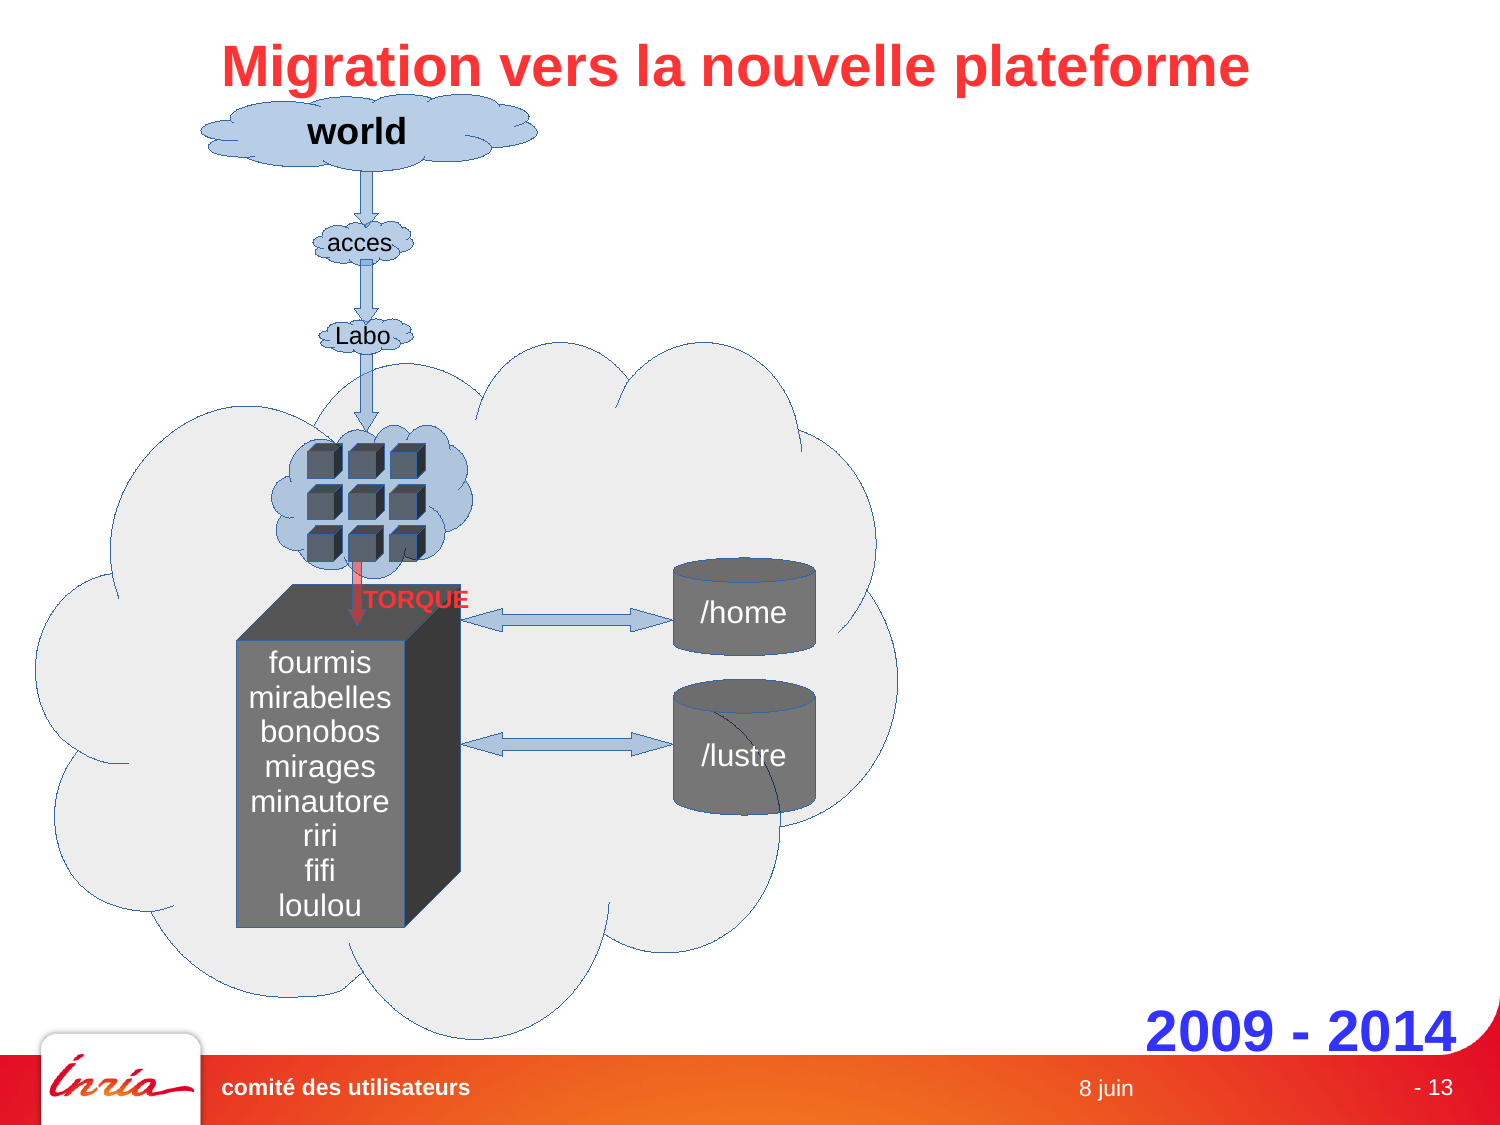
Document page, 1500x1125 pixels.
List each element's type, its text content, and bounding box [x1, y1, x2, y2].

text_box Labo [318, 318, 414, 355]
text_box [354, 171, 379, 228]
text_box [35, 342, 898, 1040]
picture [0, 947, 1500, 1125]
table_header What to do ? [236, 584, 422, 641]
text_box [354, 259, 379, 325]
title 2009 - 2014 [1145, 980, 1483, 1075]
text_box acces [312, 221, 414, 266]
text_box /home [673, 571, 816, 656]
text_box fourmis mirabelles bonobos mirages minautore riri fifi loulou [236, 641, 404, 928]
text_box world [200, 94, 538, 172]
text_box /lustre [673, 697, 816, 816]
title Migration vers la nouvelle plateforme [221, 0, 1459, 157]
text_box TORQUE [348, 578, 485, 622]
